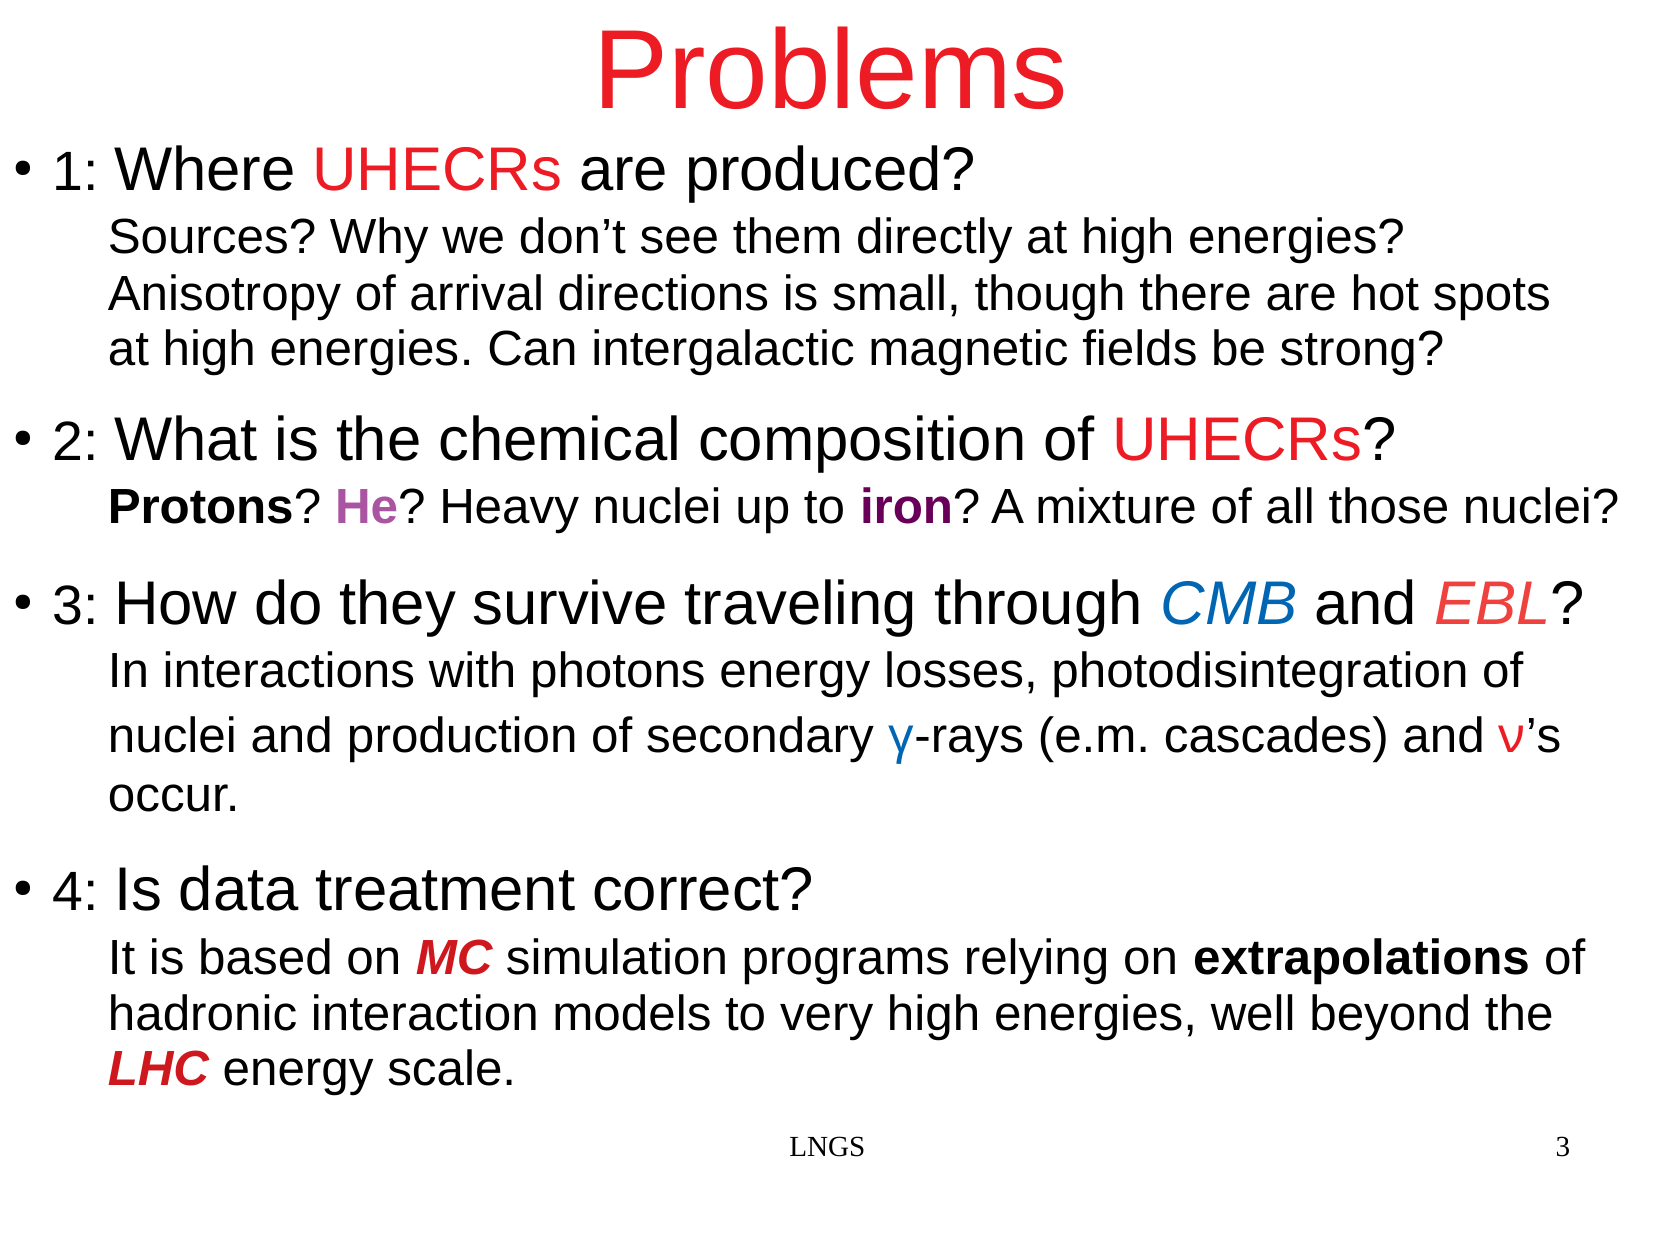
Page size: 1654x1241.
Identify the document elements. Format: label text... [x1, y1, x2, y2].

list 1: Where UHECRs are produced? Sources? Why we don’t see them directly at high energies? Anisotropy of arrival directions is small, though there are hot spots at high energies. Can intergalactic magnetic fields be strong? 2: What is the chemical composition of UHECRs? Protons? He? Heavy nuclei up to iron? A mixture of all those nuclei? 3: How do they survive traveling through CMB and EBL? In interactions with photons energy losses, photodisintegration of nuclei and production of secondary γ-rays (e.m. cascades) and ν’s occur. 4: Is data treatment correct? It is based on MC simulation programs relying on extrapolations of hadronic interaction models to very high energies, well beyond the LHC energy scale. [0, 135, 1639, 1126]
title Problems [86, 6, 1575, 133]
